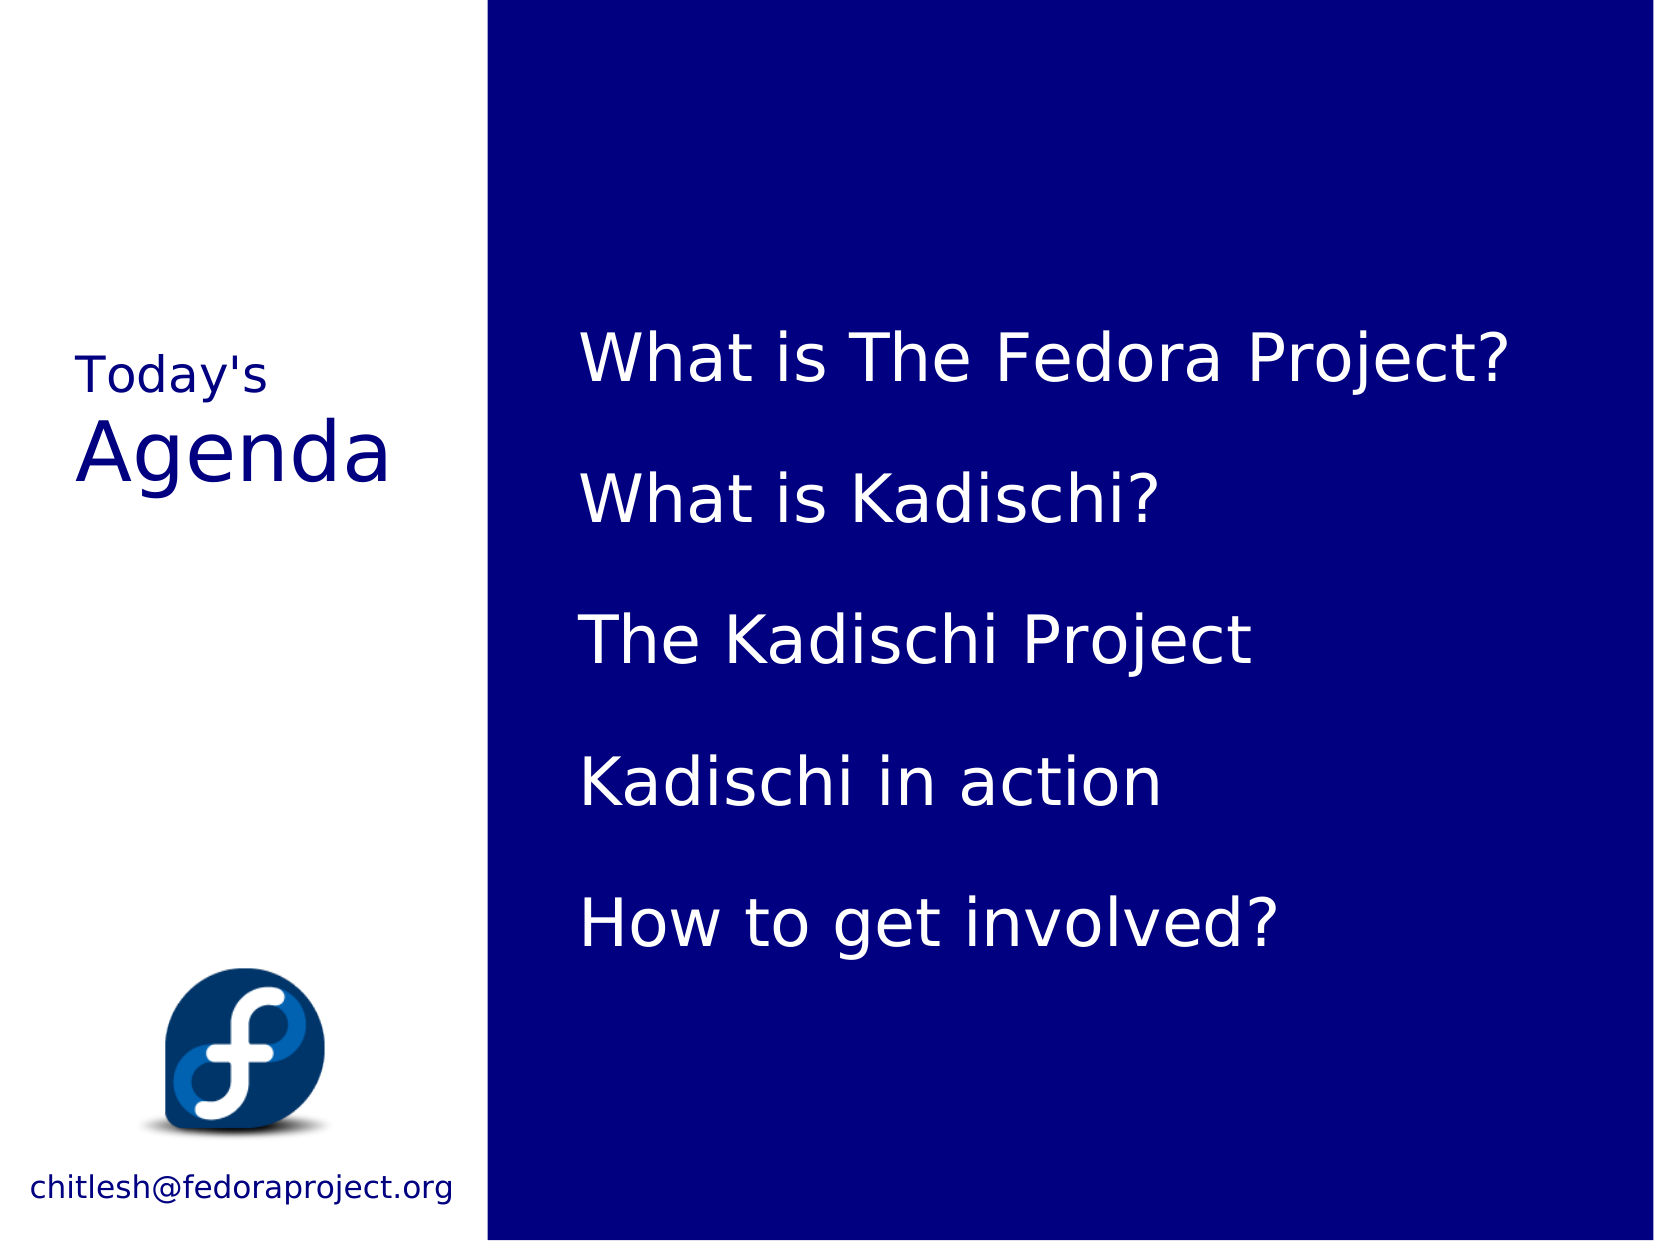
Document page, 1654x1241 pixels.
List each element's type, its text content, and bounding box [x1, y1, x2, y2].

text_box What is The Fedora Project? What is Kadischi? The Kadischi Project Kadischi in action How to get involved? [563, 272, 1559, 932]
picture [132, 967, 339, 1141]
text_box Today's Agenda [61, 338, 409, 509]
